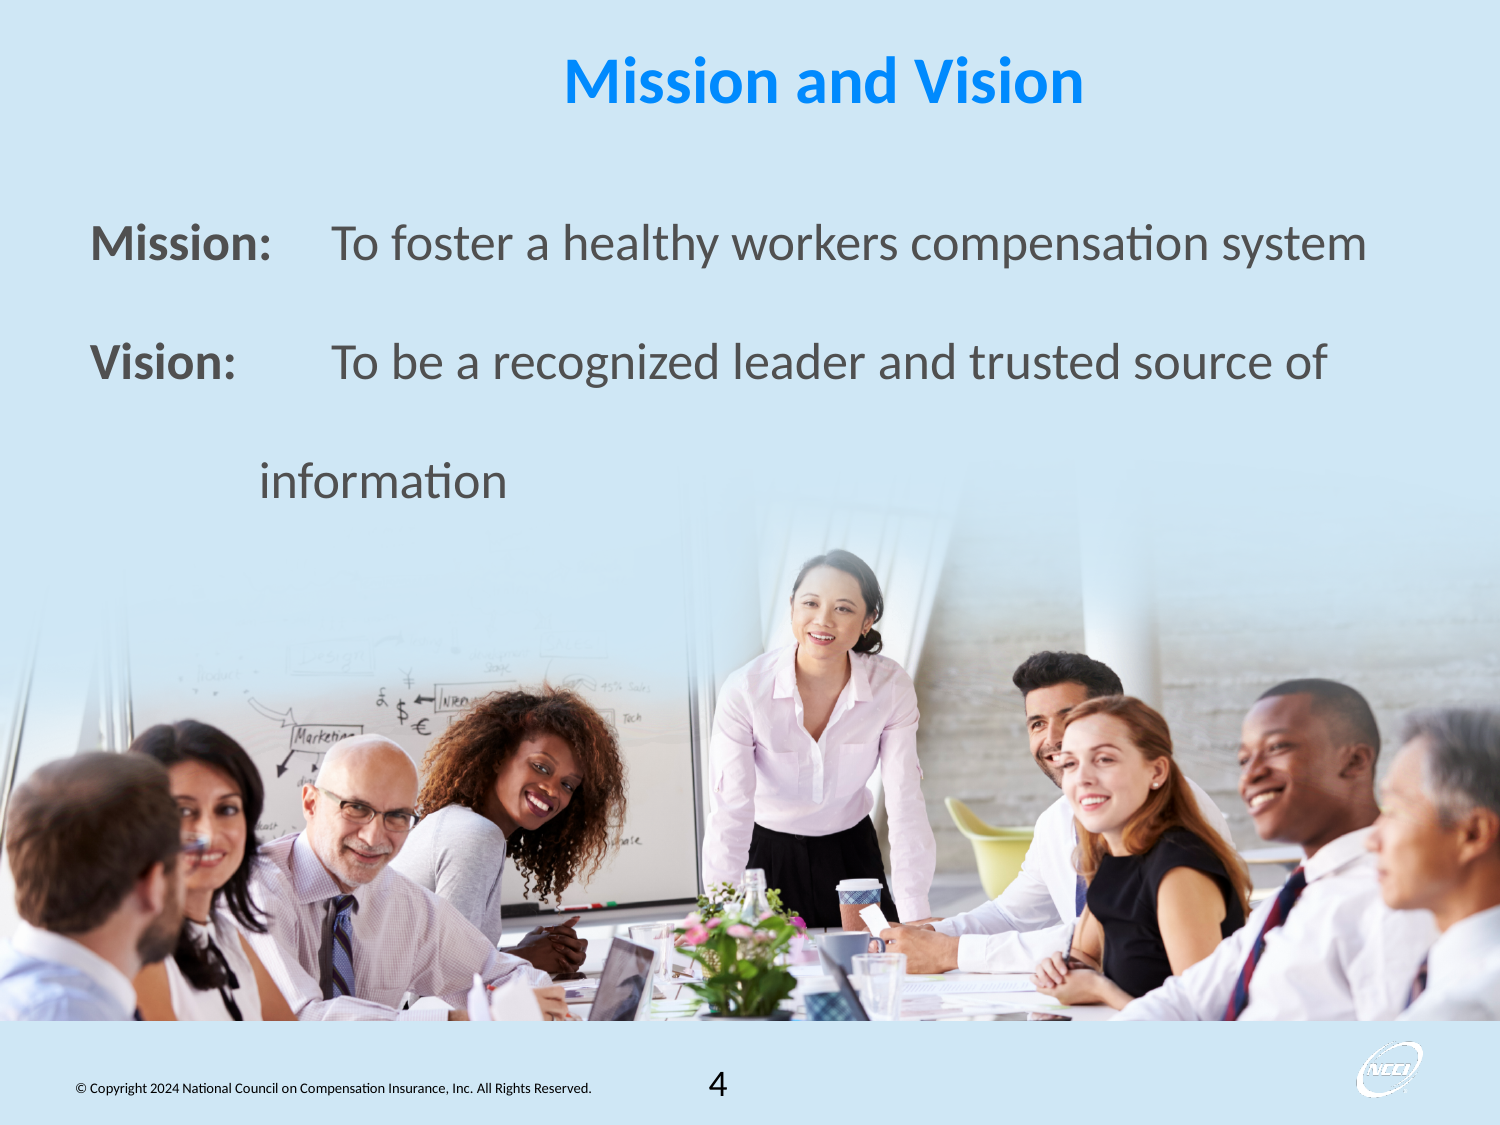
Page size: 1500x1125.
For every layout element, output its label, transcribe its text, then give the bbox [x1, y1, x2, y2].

slide_number <number> [693, 1052, 807, 1112]
list Mission: To foster a healthy workers compensation system Vision: To be a recognized leader and trusted source of information [75, 170, 1463, 337]
picture [0, 337, 1500, 1021]
picture [1352, 1037, 1426, 1100]
title Mission and Vision [75, 29, 1500, 120]
